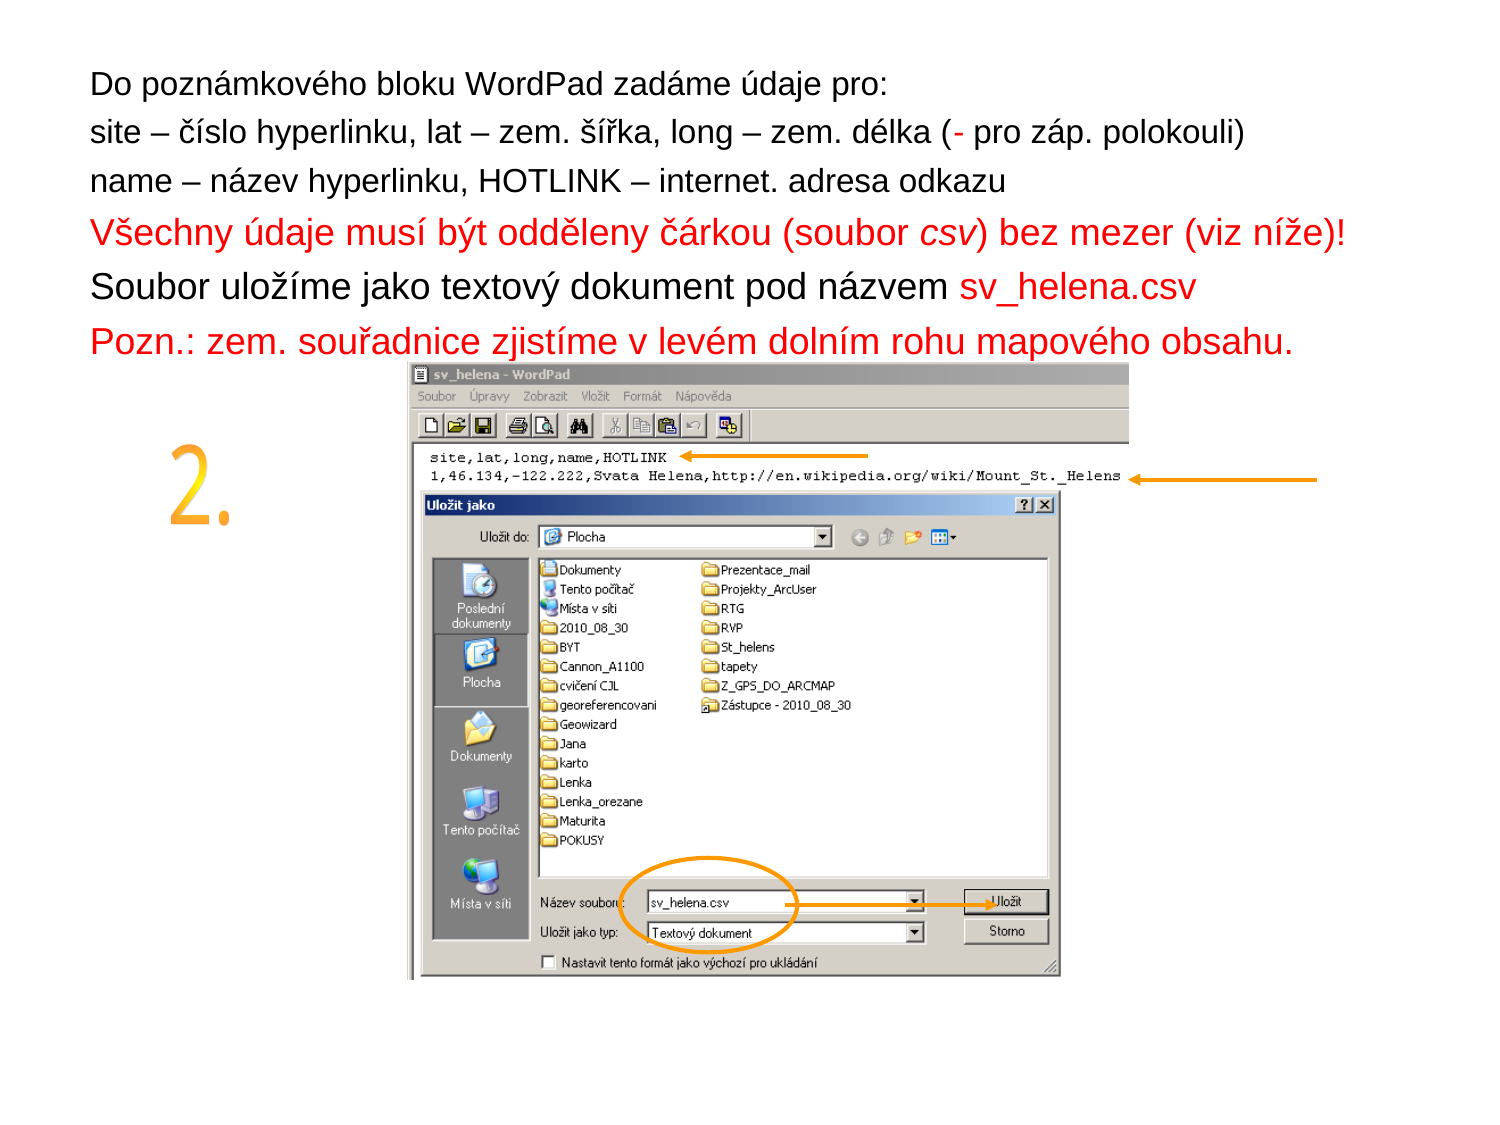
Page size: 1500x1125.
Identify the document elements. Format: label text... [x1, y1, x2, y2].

text_box 2. [171, 444, 209, 525]
list Do poznámkového bloku WordPad zadáme údaje pro: site – číslo hyperlinku, lat – zem. šířka, long – zem. délka (- pro záp. polokouli) name – název hyperlinku, HOTLINK – internet. adresa odkazu Všechny údaje musí být odděleny čárkou (soubor csv) bez mezer (viz níže)! Soubor uložíme jako textový dokument pod názvem sv_helena.csv Pozn.: zem. souřadnice zjistíme v levém dolním rohu mapového obsahu. [75, 54, 1426, 1005]
text_box 2. [218, 510, 229, 526]
picture [407, 361, 1129, 980]
